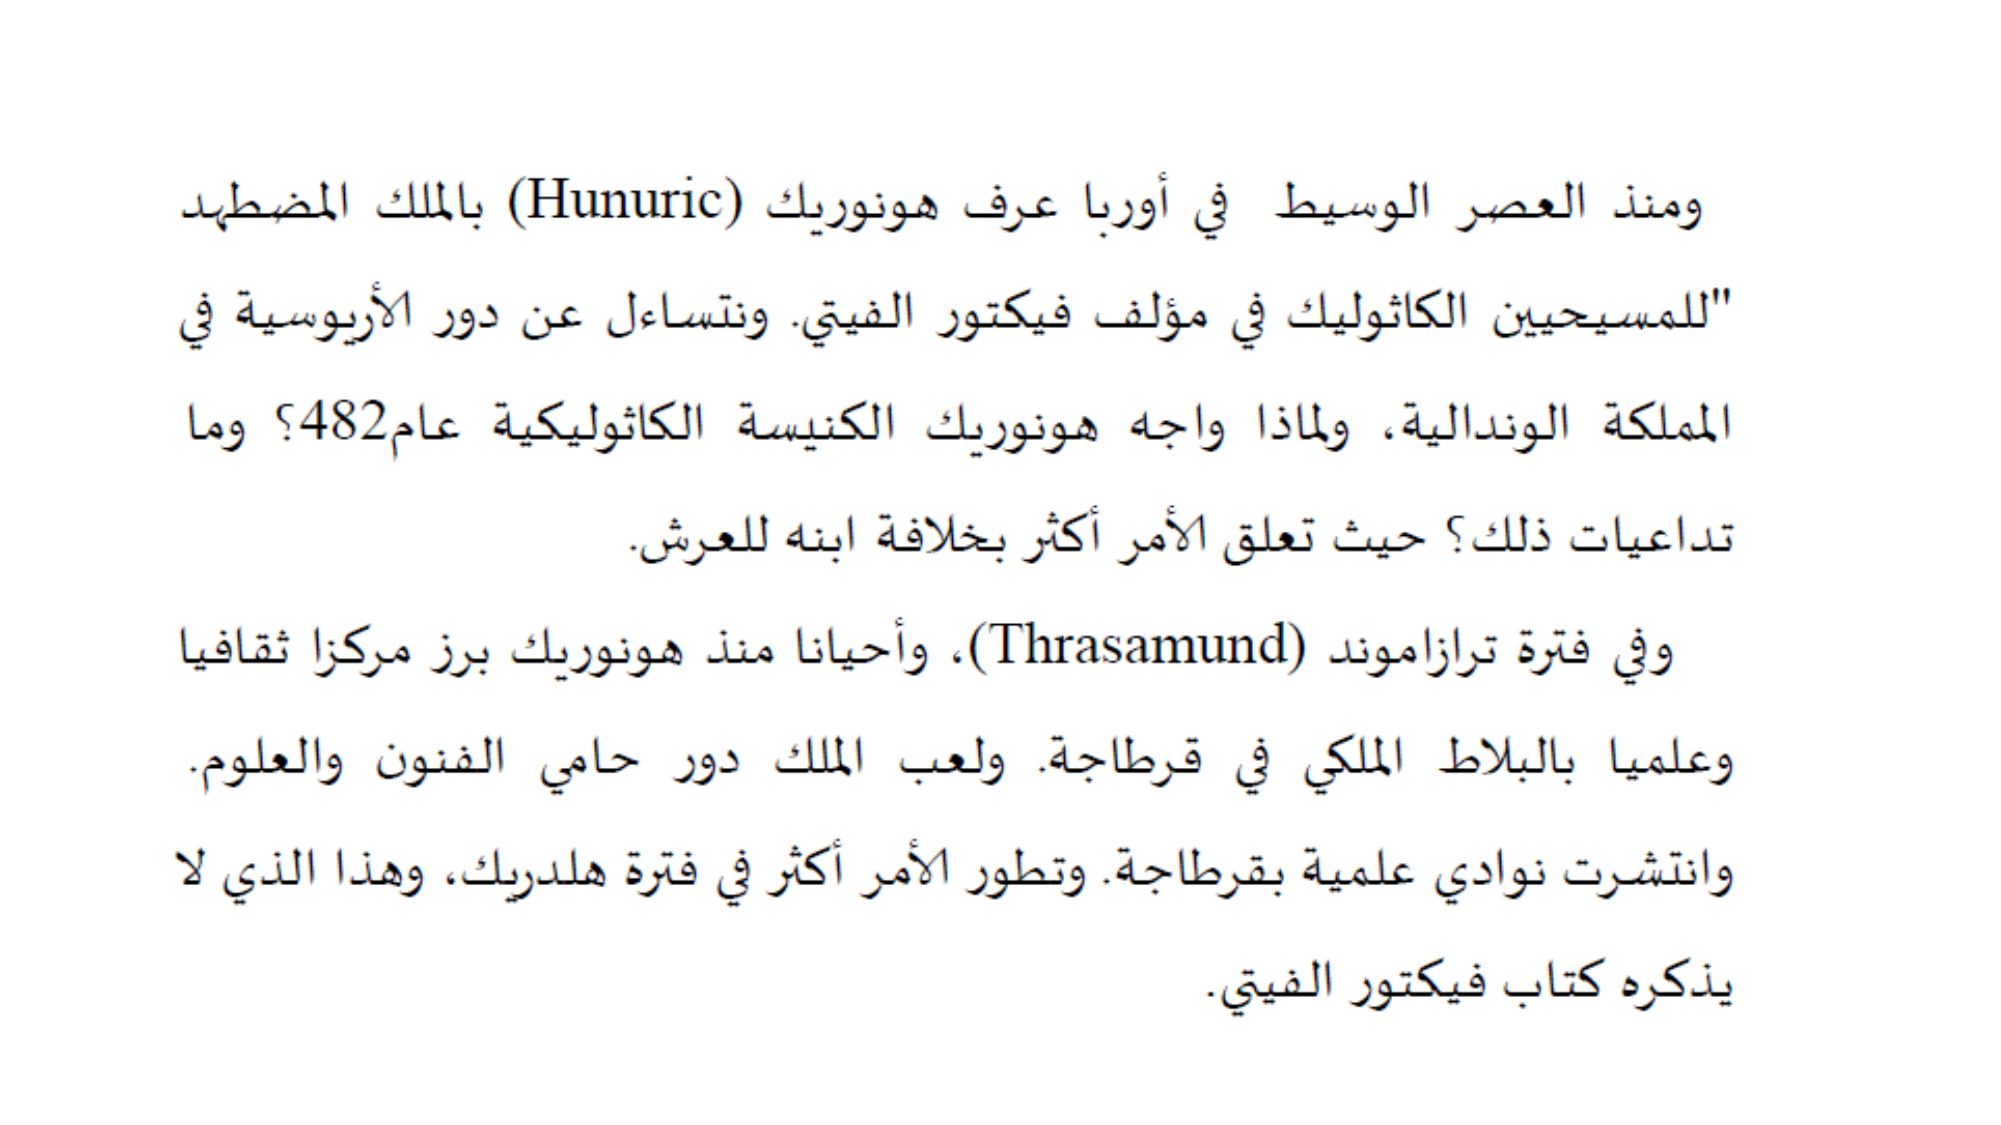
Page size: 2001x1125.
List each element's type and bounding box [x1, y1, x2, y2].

picture [124, 156, 1776, 1057]
